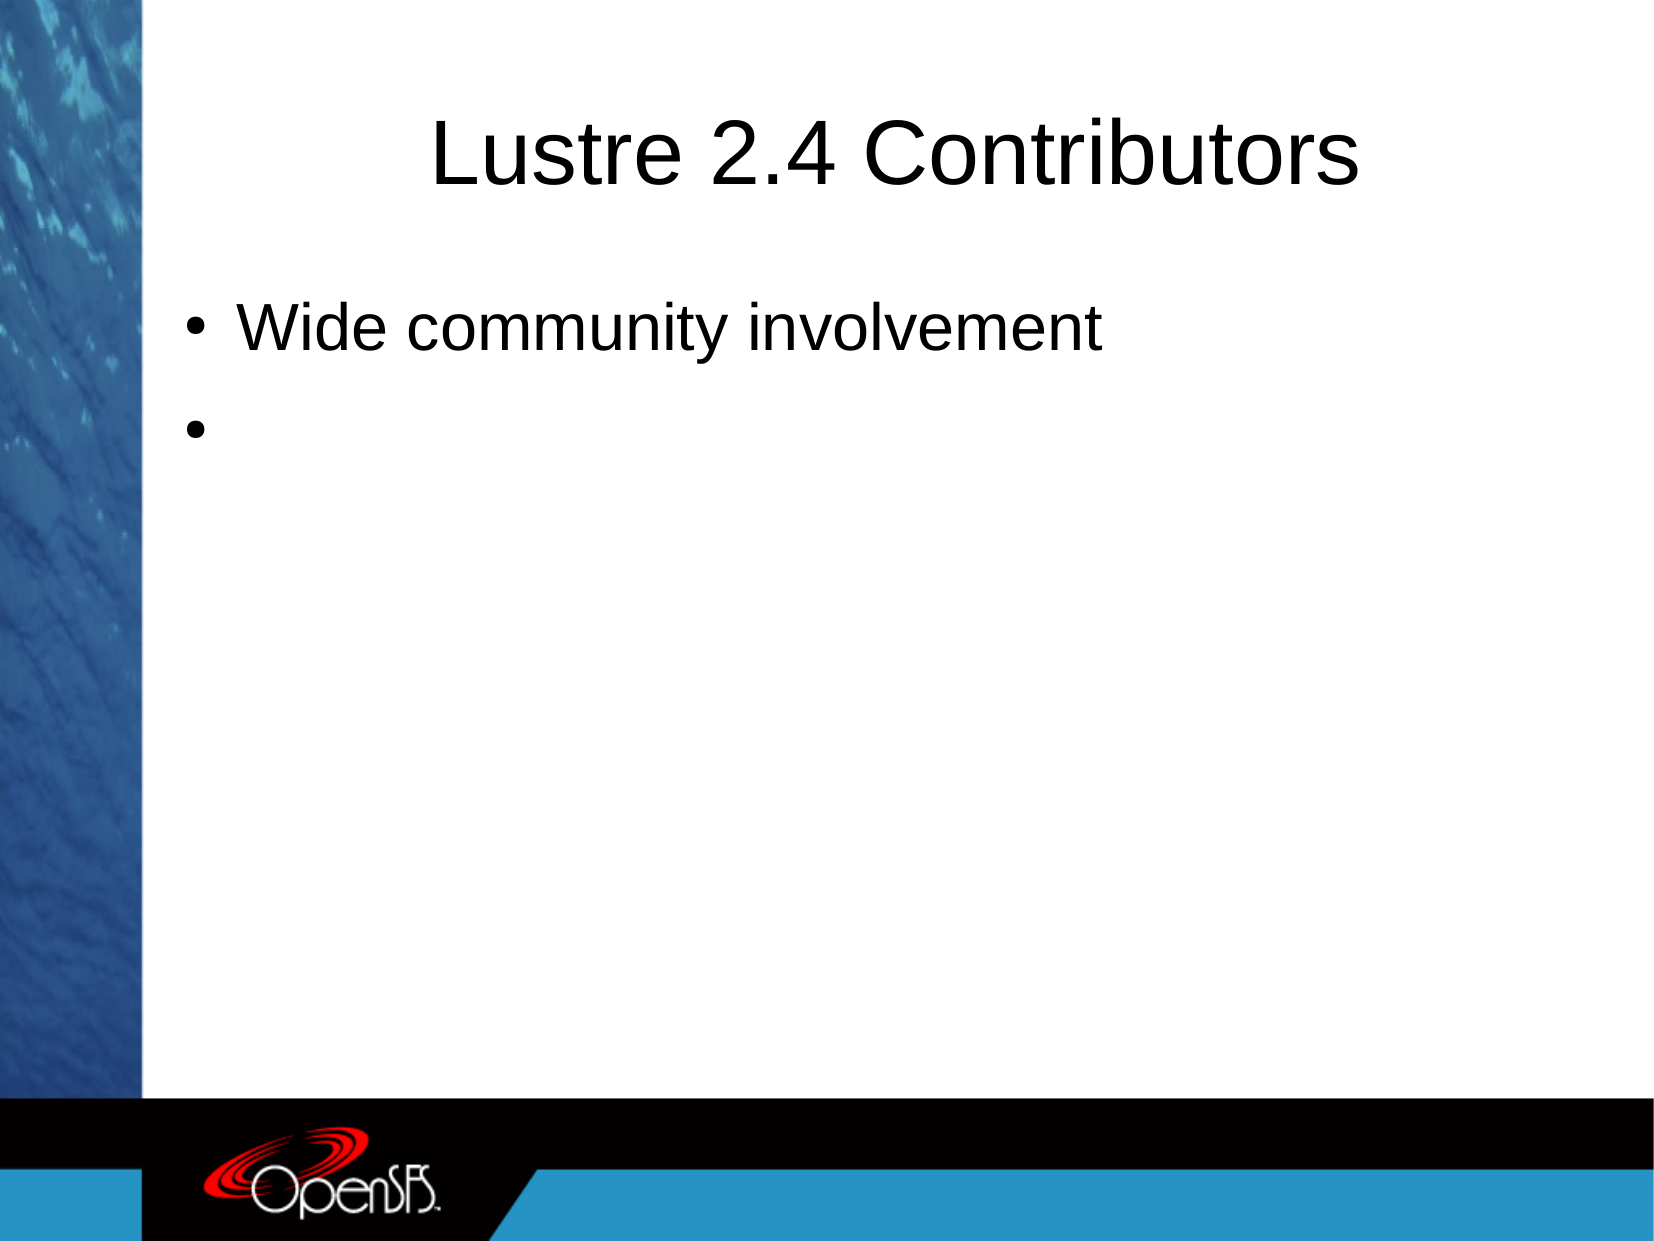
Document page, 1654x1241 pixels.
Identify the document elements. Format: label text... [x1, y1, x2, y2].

list Wide community involvement [166, 290, 1622, 1010]
picture [0, 0, 1654, 1241]
title Lustre 2.4 Contributors [163, 49, 1630, 257]
